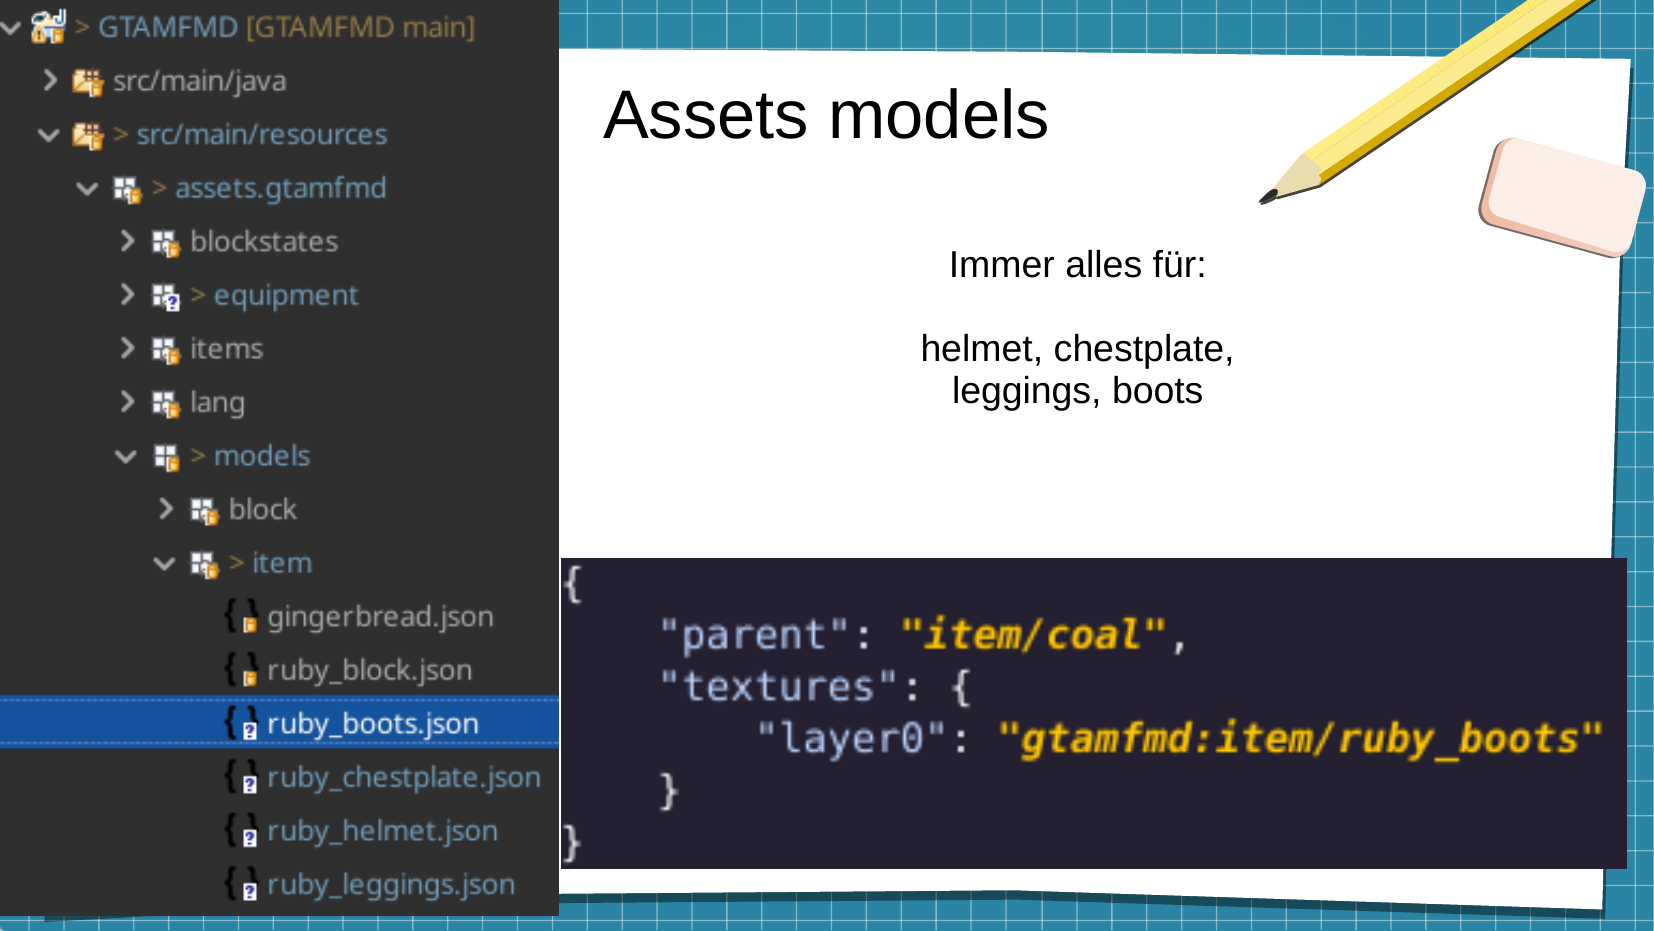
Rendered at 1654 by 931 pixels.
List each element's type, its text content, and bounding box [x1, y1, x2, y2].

text_box Immer alles für: helmet, chestplate, leggings, boots [856, 236, 1300, 420]
picture [561, 558, 1627, 869]
title Assets models [559, 37, 1571, 193]
picture [0, 0, 559, 916]
